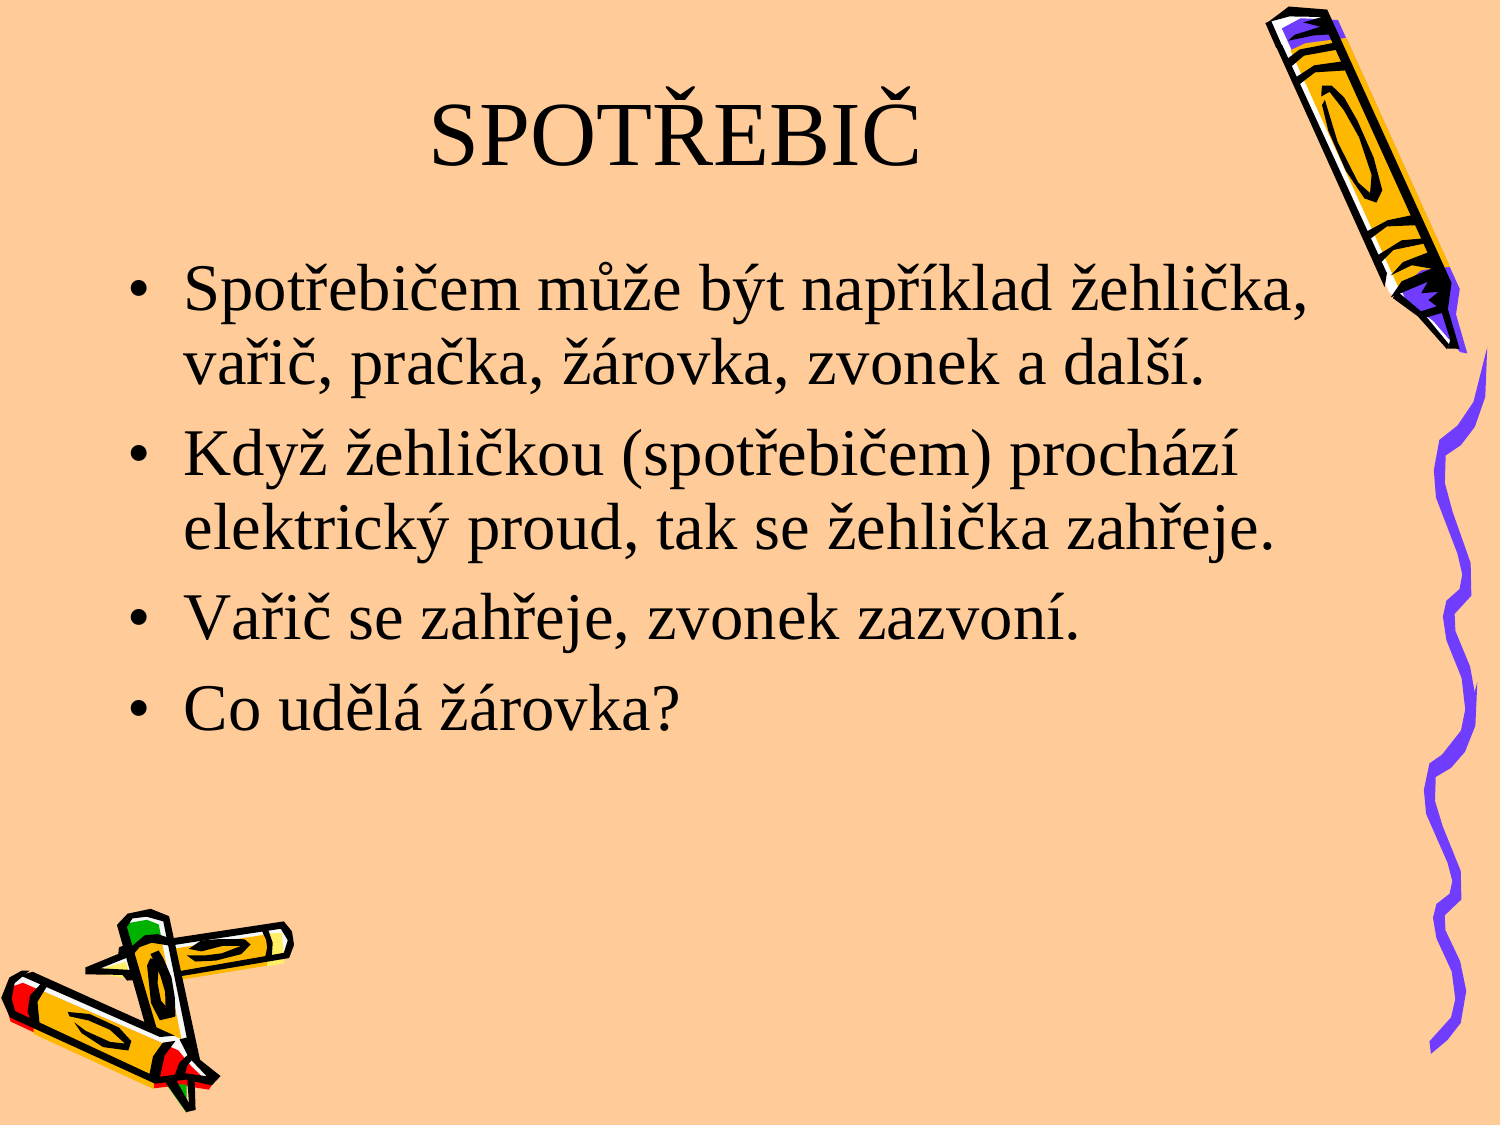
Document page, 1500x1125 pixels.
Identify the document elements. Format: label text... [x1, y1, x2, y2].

title SPOTŘEBIČ [112, 66, 1240, 193]
list Spotřebičem může být například žehlička, vařič, pračka, žárovka, zvonek a další. Když žehličkou (spotřebičem) prochází elektrický proud, tak se žehlička zahřeje. Vařič se zahřeje, zvonek zazvoní. Co udělá žárovka? [112, 243, 1375, 844]
